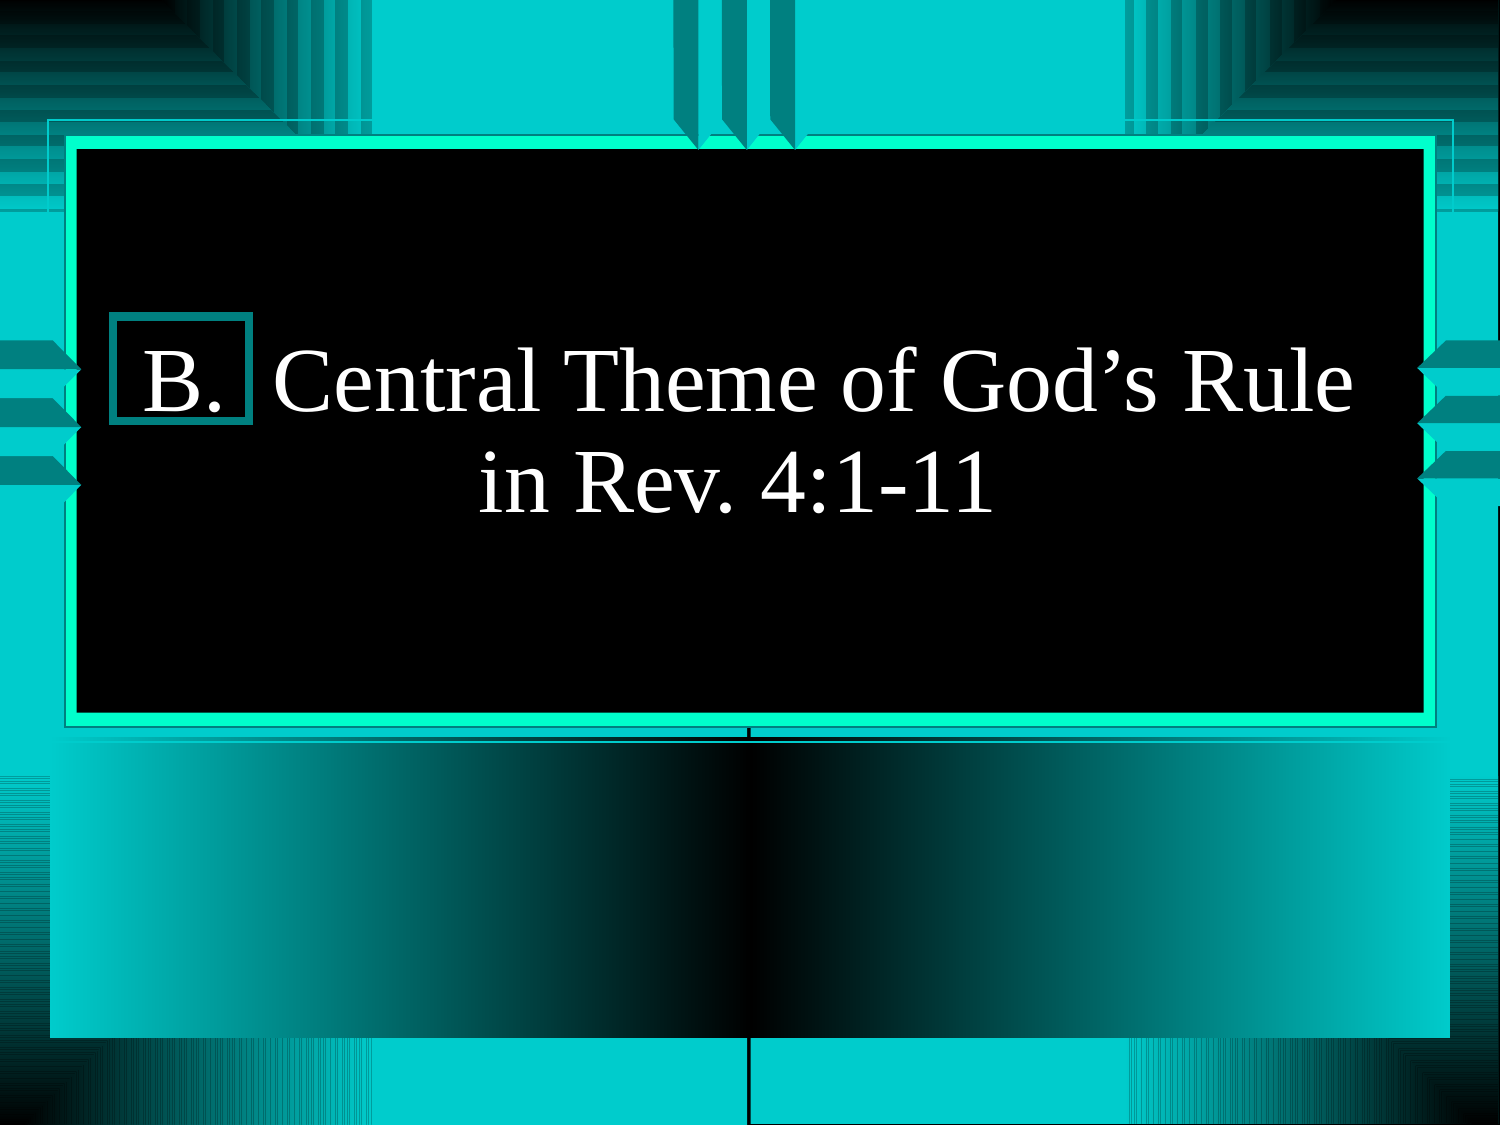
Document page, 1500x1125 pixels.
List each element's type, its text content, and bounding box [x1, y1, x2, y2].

title B. Central Theme of God’s Rule in Rev. 4:1-11 [117, 322, 245, 417]
title B. Central Theme of God’s Rule in Rev. 4:1-11 [112, 322, 1388, 541]
